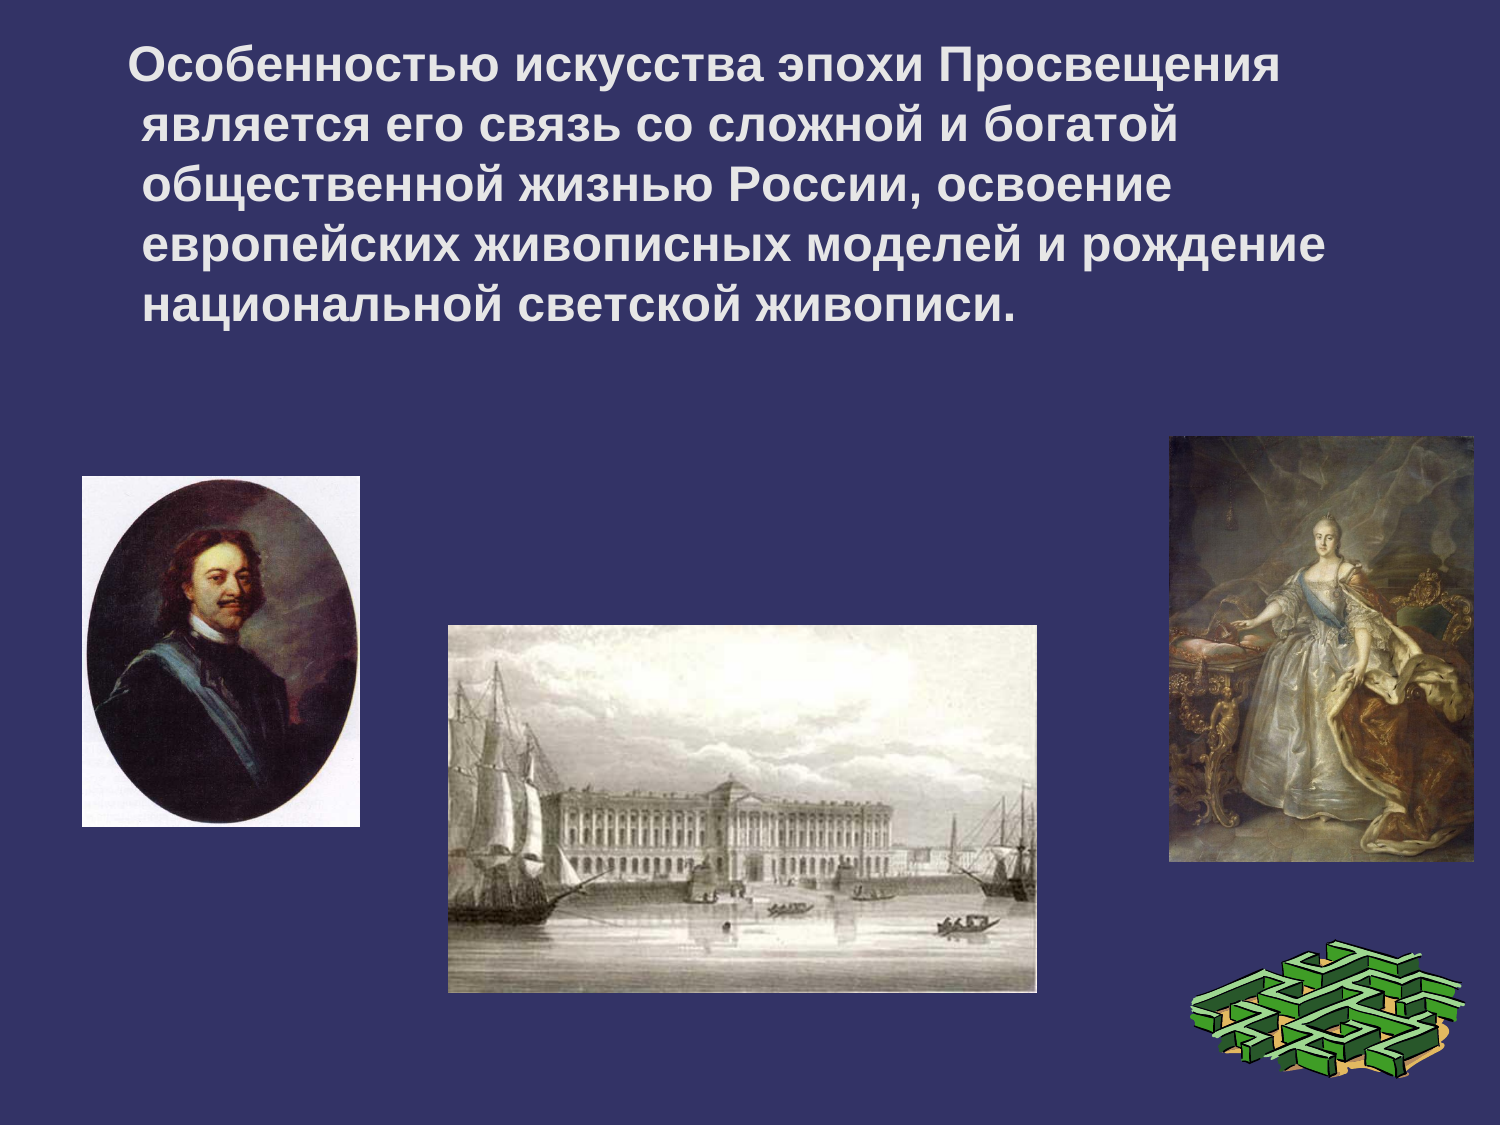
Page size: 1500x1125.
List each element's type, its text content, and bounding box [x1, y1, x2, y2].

list Особенностью искусства эпохи Просвещения является его связь со сложной и богатой общественной жизнью России, освоение европейских живописных моделей и рождение национальной светской живописи. [70, 23, 1421, 668]
picture [448, 625, 1037, 993]
picture [1169, 436, 1474, 862]
picture [82, 476, 360, 827]
